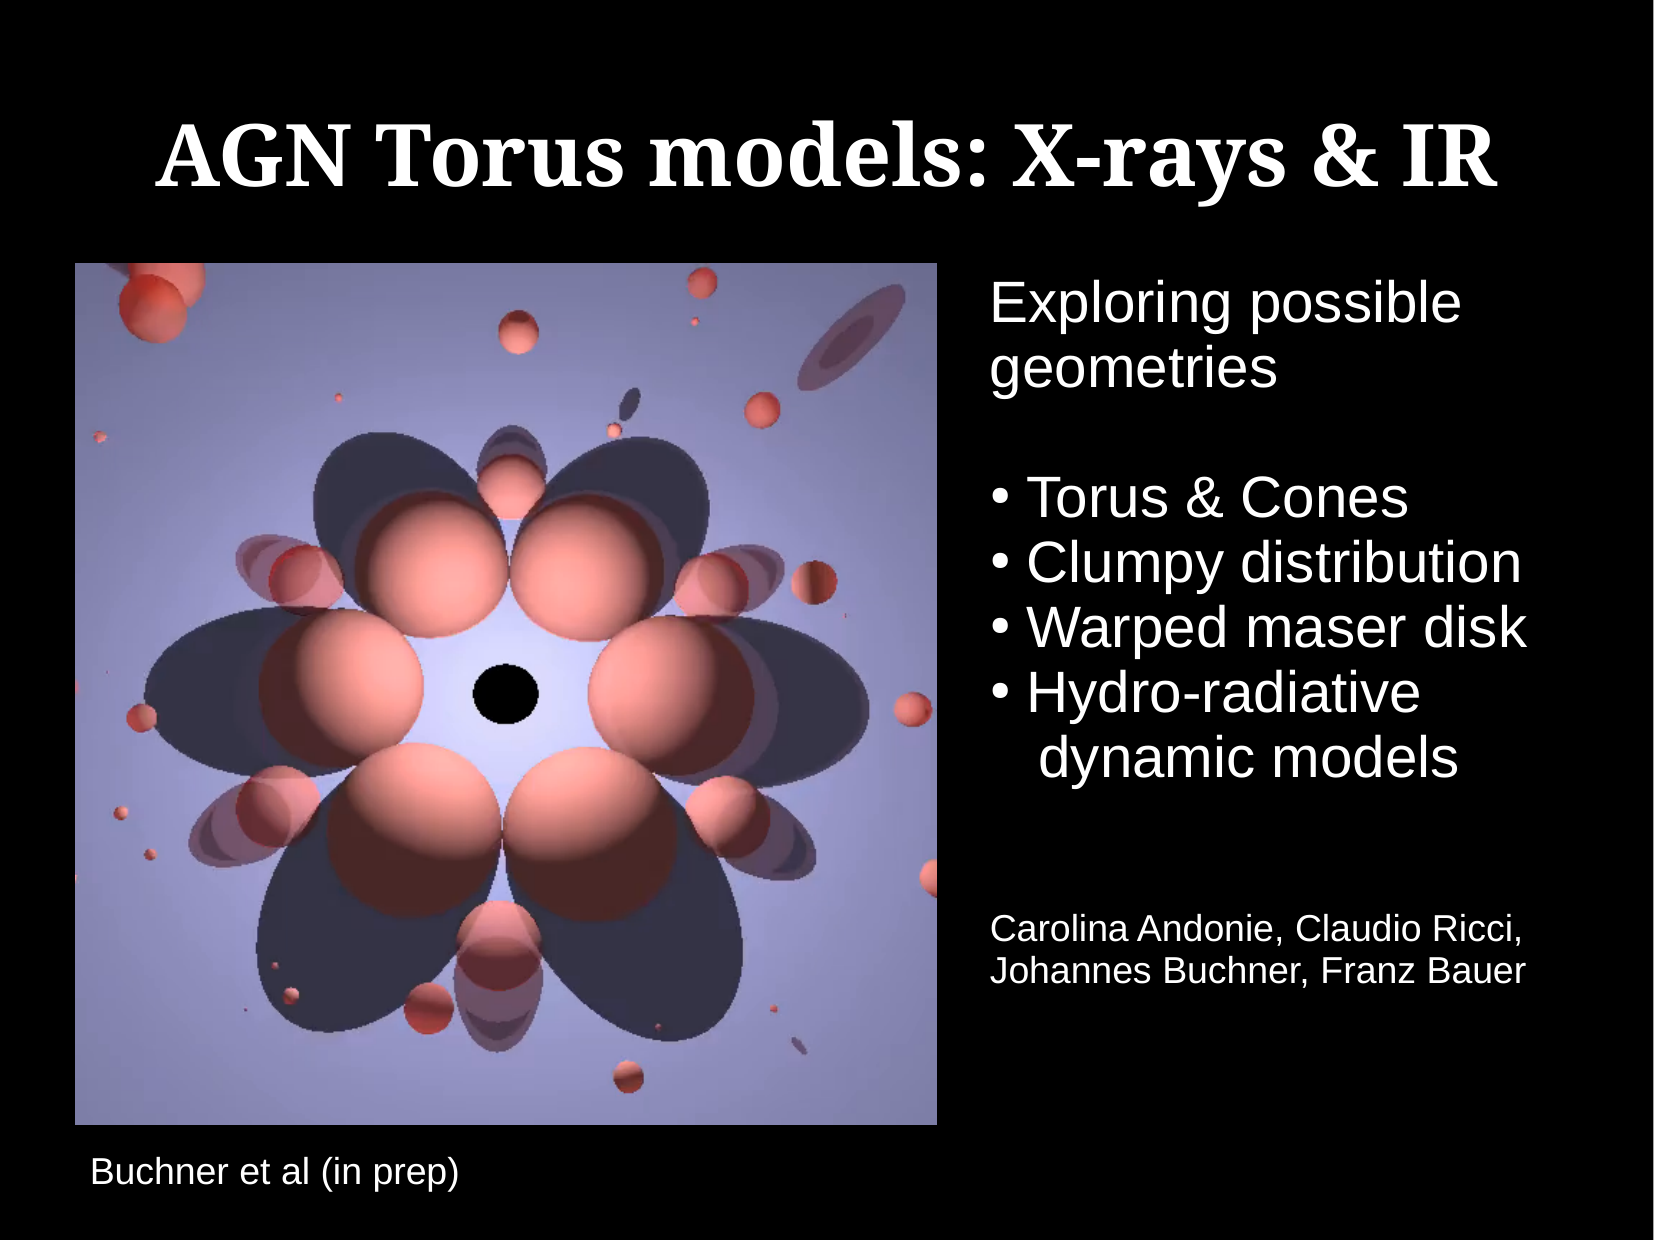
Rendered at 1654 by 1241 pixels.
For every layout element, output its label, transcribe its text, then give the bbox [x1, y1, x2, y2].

text_box Buchner et al (in prep) [75, 1143, 488, 1201]
text_box Exploring possible geometries Torus & Cones Clumpy distribution Warped maser disk Hydro-radiative dynamic models [975, 262, 1613, 826]
text_box [75, 262, 938, 1126]
title AGN Torus models: X-rays & IR [82, 49, 1571, 257]
text_box Carolina Andonie, Claudio Ricci, Johannes Buchner, Franz Bauer [975, 900, 1613, 999]
